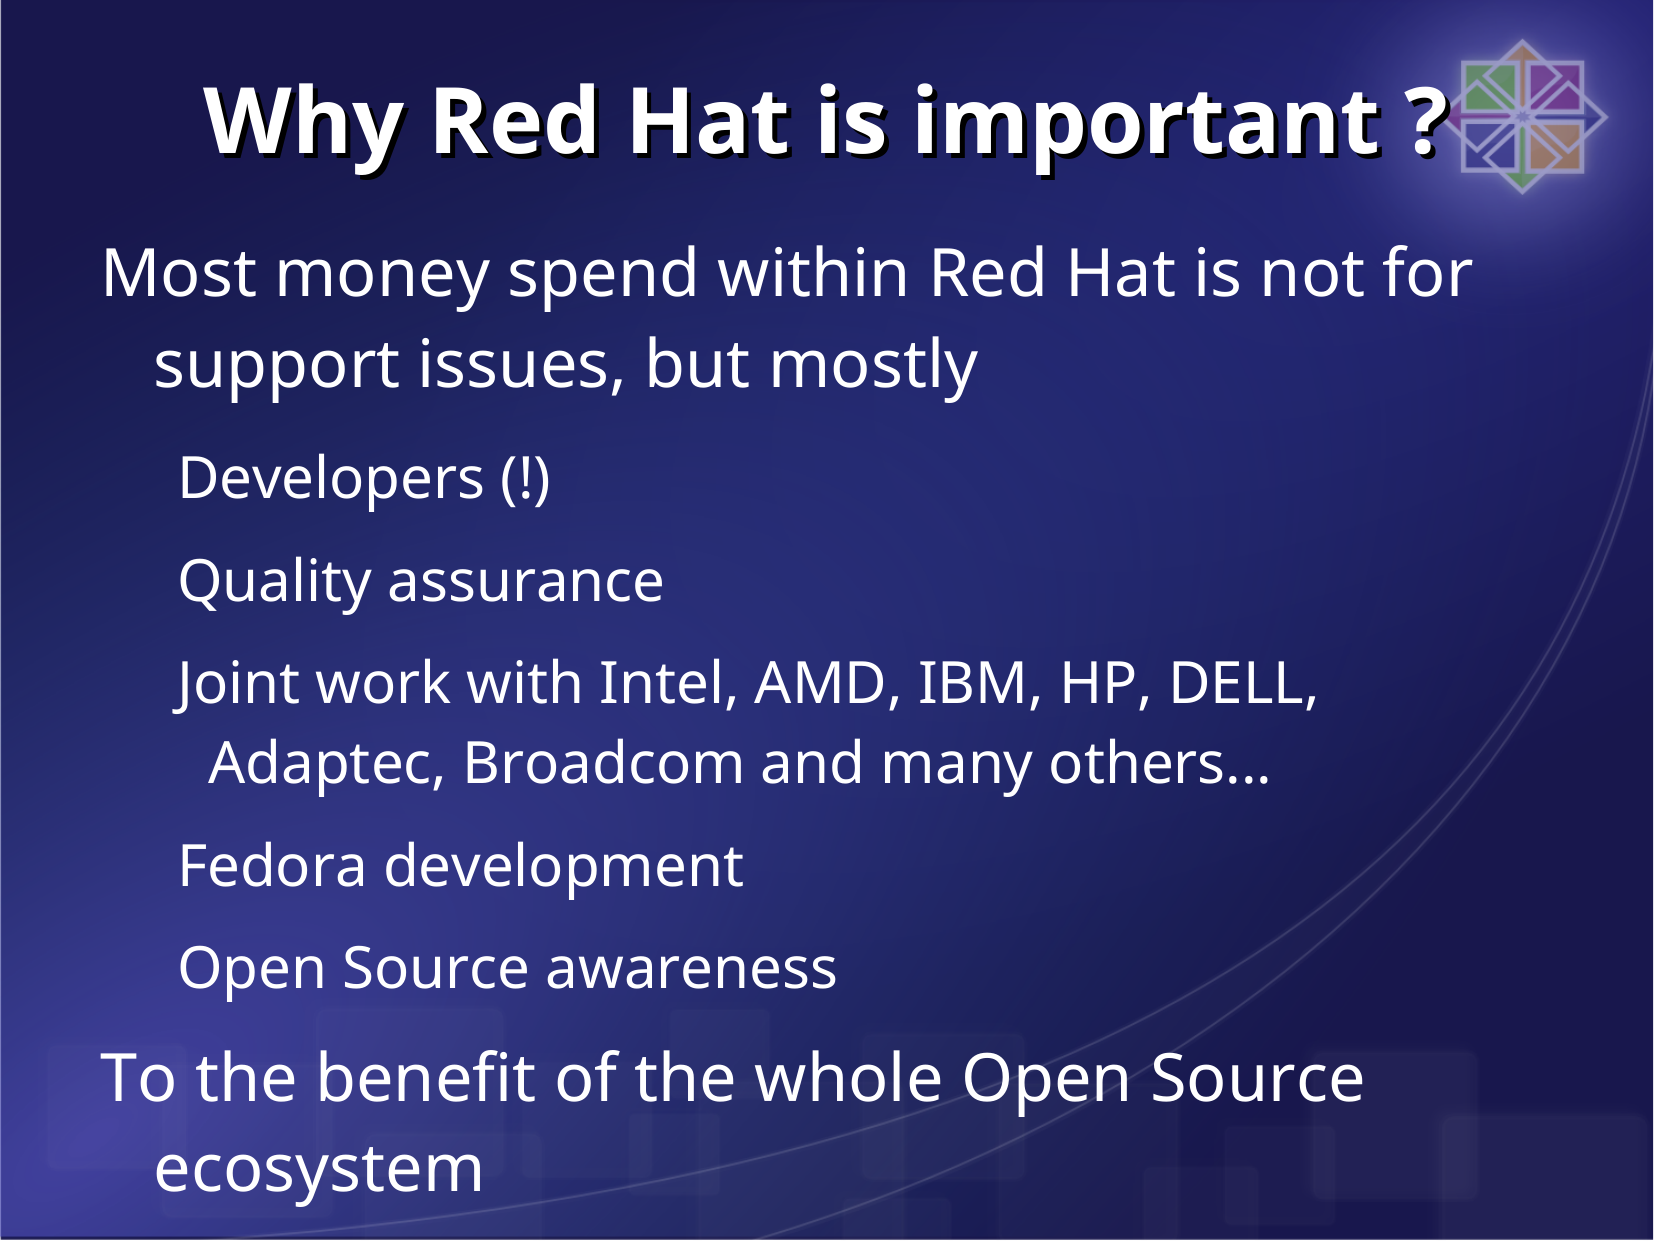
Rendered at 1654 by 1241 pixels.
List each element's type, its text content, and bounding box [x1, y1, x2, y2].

picture [0, 0, 1654, 1241]
list Most money spend within Red Hat is not for support issues, but mostly Developers (!) Quality assurance Joint work with Intel, AMD, IBM, HP, DELL, Adaptec, Broadcom and many others... Fedora development Open Source awareness To the benefit of the whole Open Source ecosystem Obviously, without Red Hat there is no CentOS [82, 225, 1571, 1229]
title Why Red Hat is important ? [82, 56, 1571, 181]
